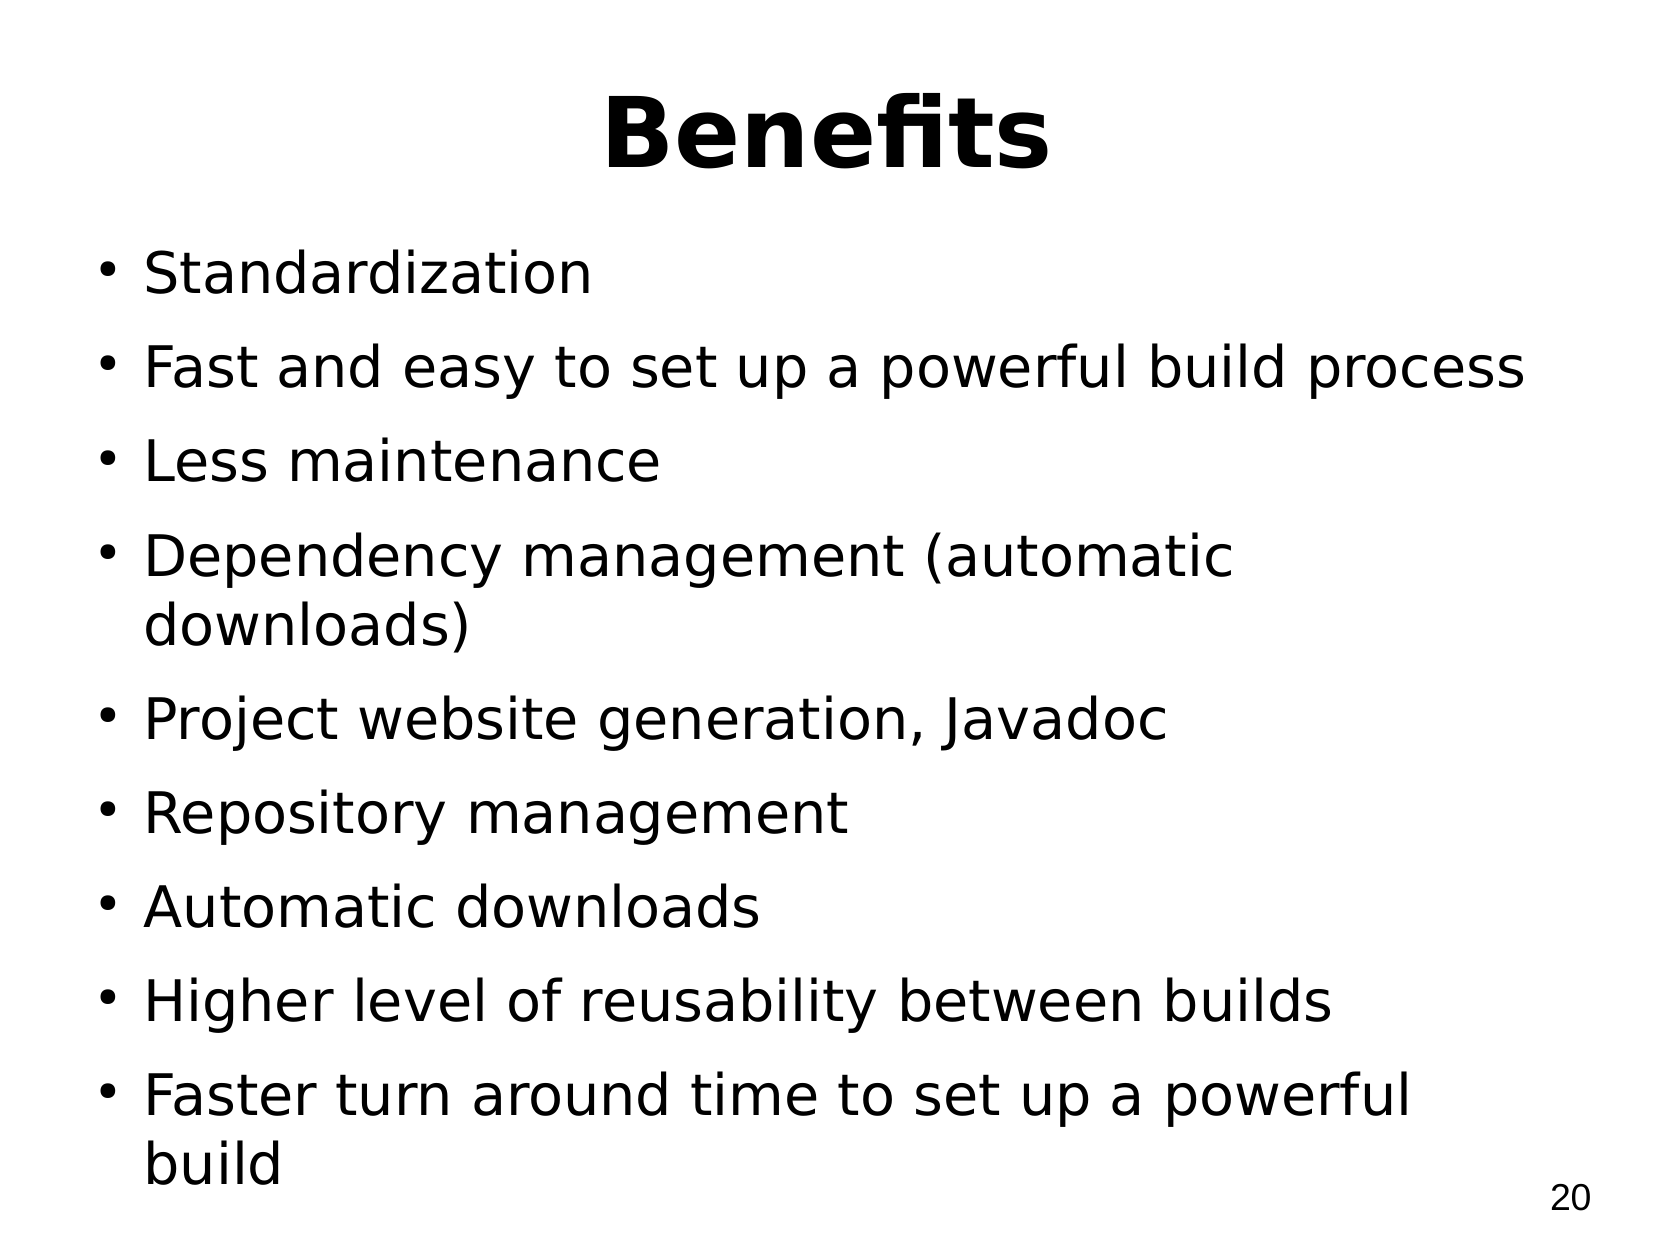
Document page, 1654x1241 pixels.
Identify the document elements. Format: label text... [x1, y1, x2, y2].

list Standardization Fast and easy to set up a powerful build process Less maintenance Dependency management (automatic downloads) Project website generation, Javadoc Repository management Automatic downloads Higher level of reusability between builds Faster turn around time to set up a powerful build [82, 236, 1571, 1205]
title Benefits [82, 49, 1571, 196]
